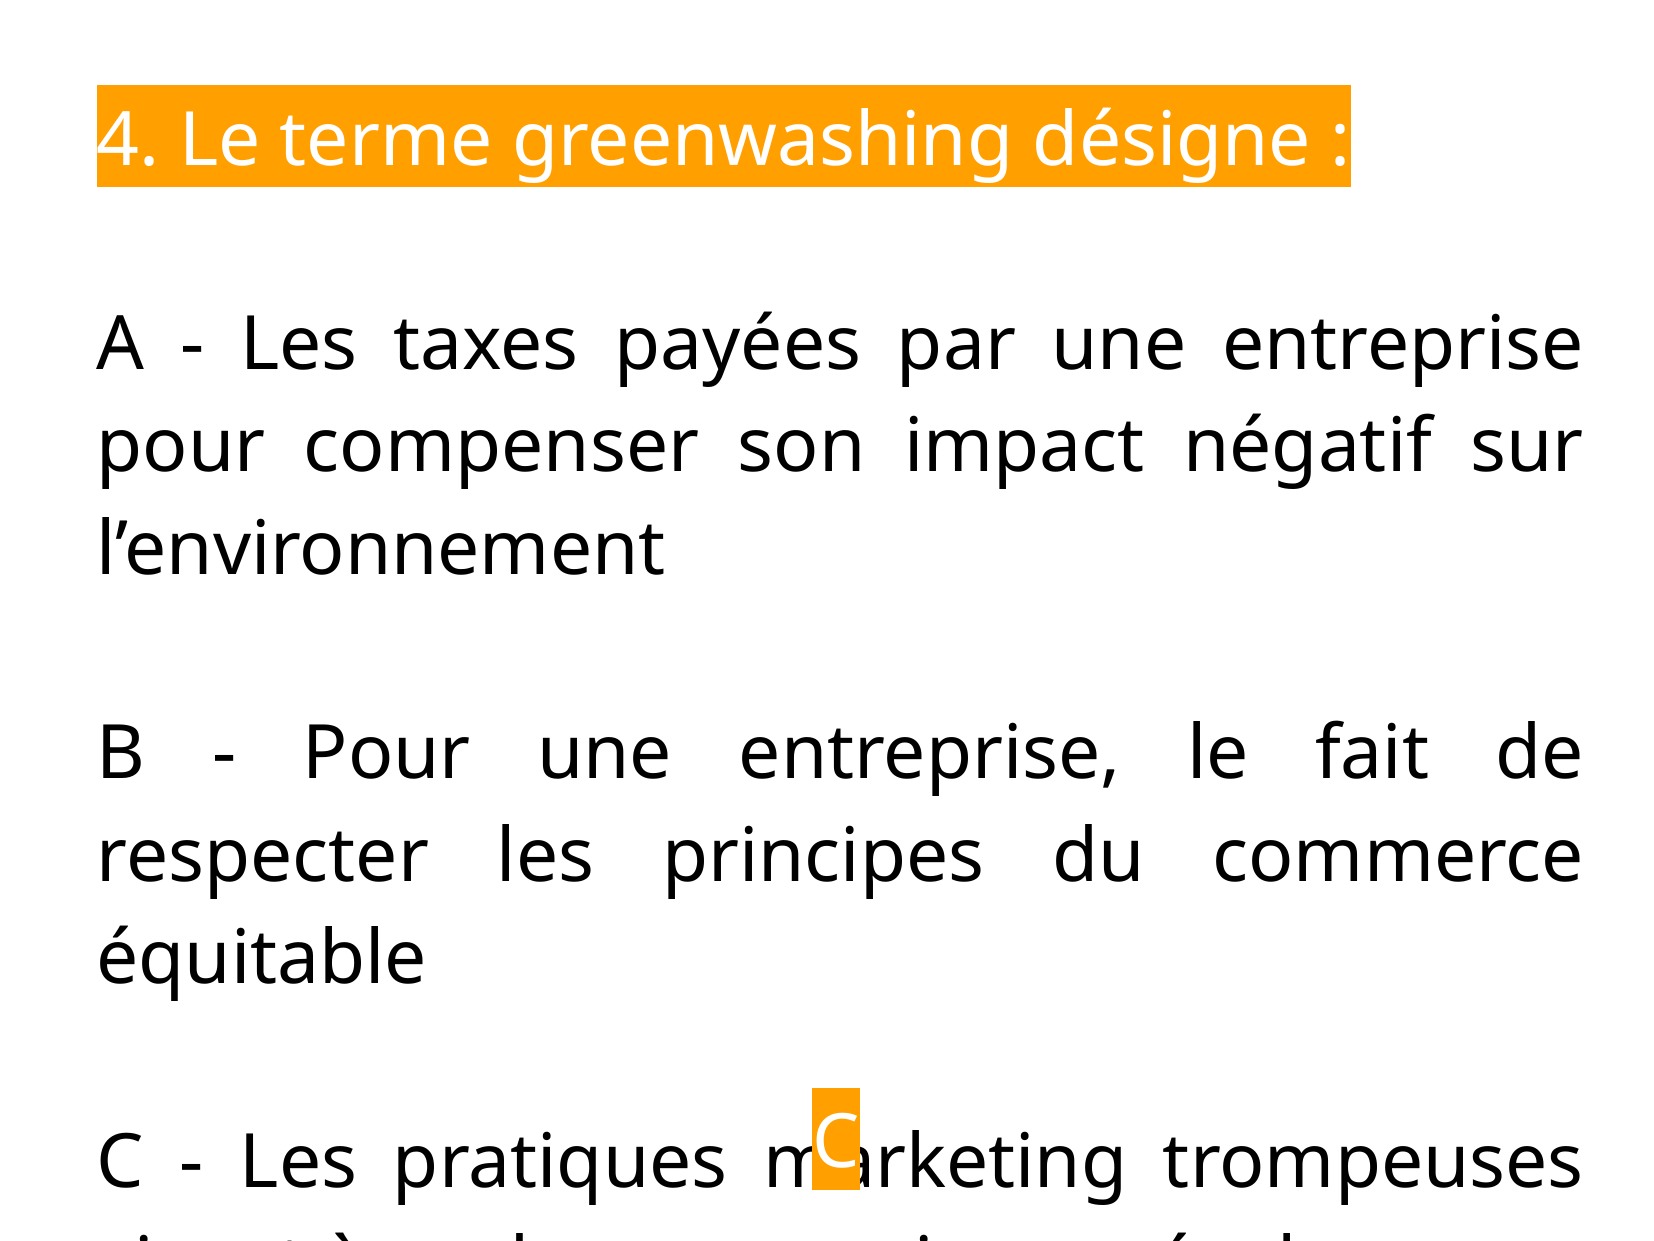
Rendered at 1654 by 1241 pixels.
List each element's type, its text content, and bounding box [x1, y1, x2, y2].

text_box C [797, 1080, 877, 1202]
text_box 4. Le terme greenwashing désigne : A - Les taxes payées par une entreprise pour compenser son impact négatif sur l’environnement B - Pour une entreprise, le fait de respecter les principes du commerce équitable C - Les pratiques marketing trompeuses visant à se donner une image écolo. [81, 35, 1600, 1081]
